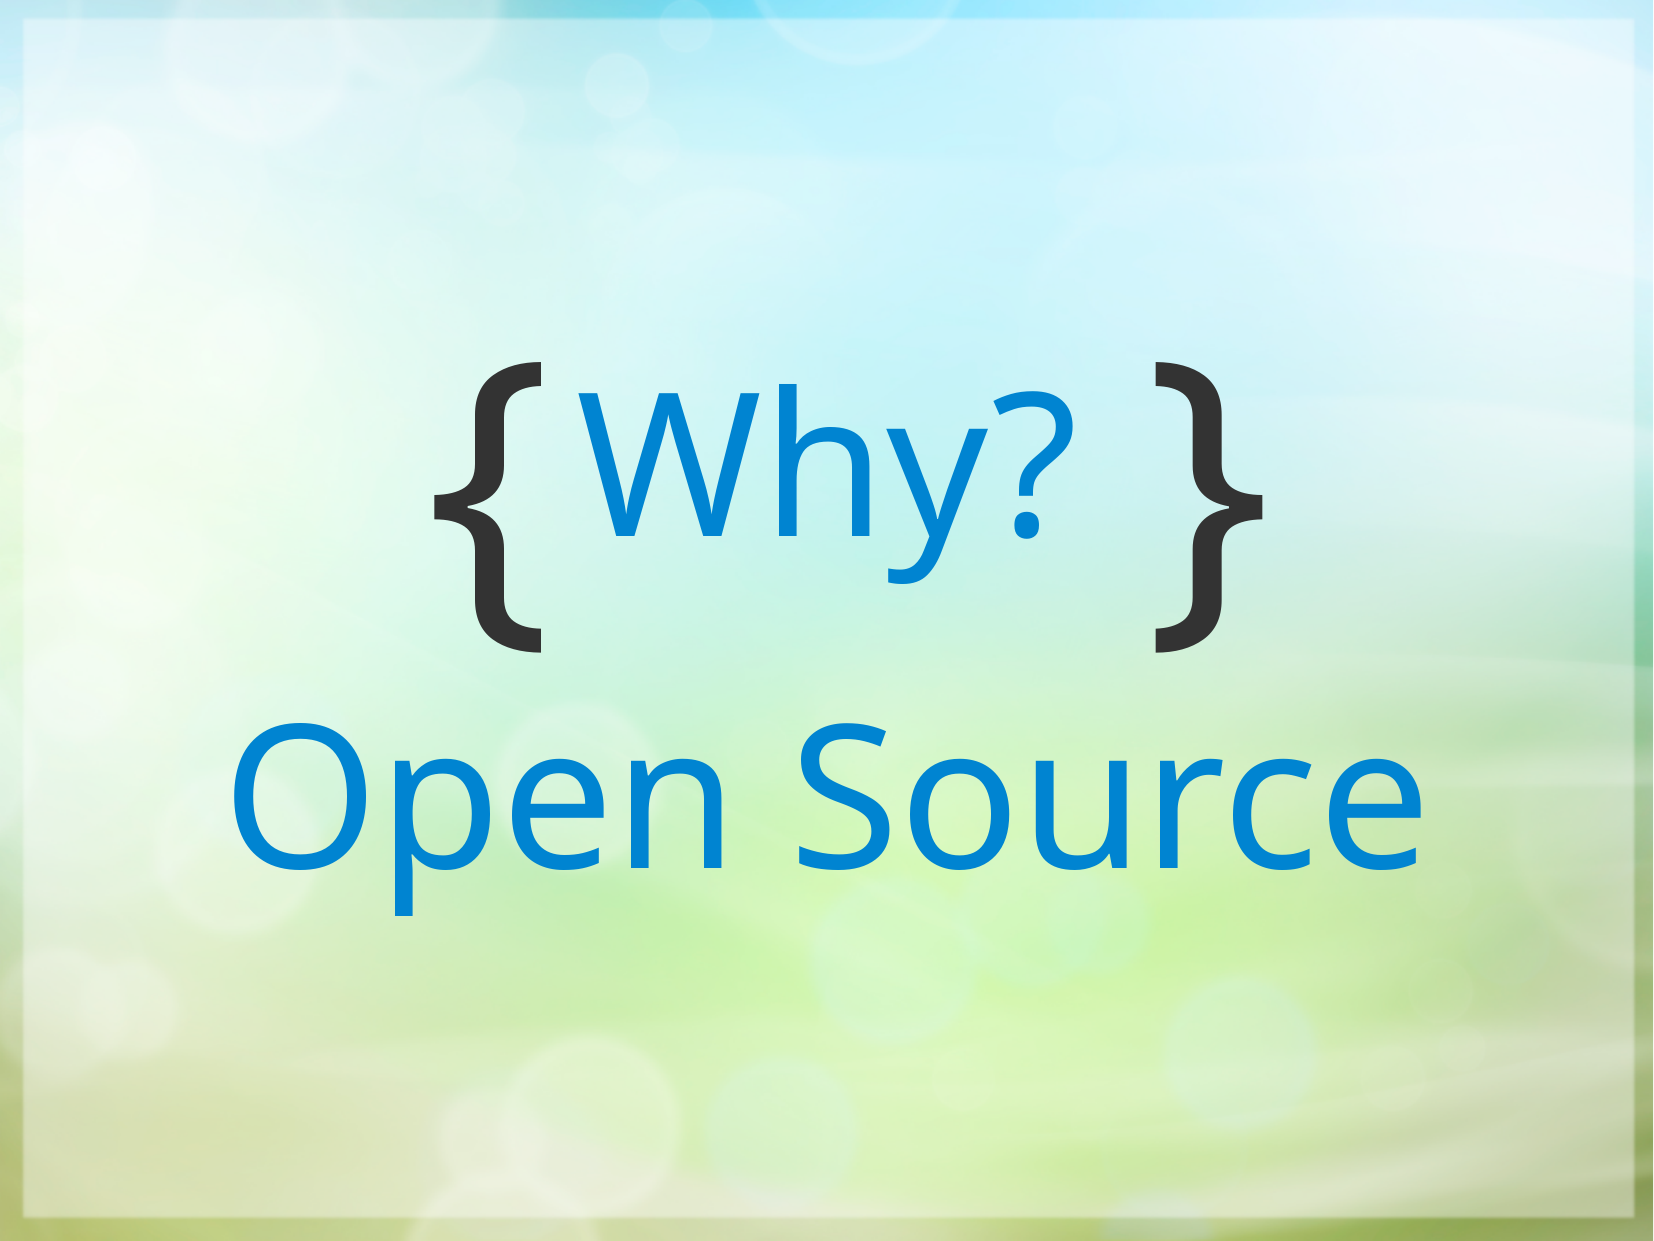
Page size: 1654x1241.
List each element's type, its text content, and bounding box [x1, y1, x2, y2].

text_box Why? [508, 278, 1145, 609]
text_box } [1145, 277, 1228, 609]
text_box Open Source [125, 609, 1528, 973]
text_box { [425, 277, 508, 609]
picture [0, 0, 1654, 1241]
